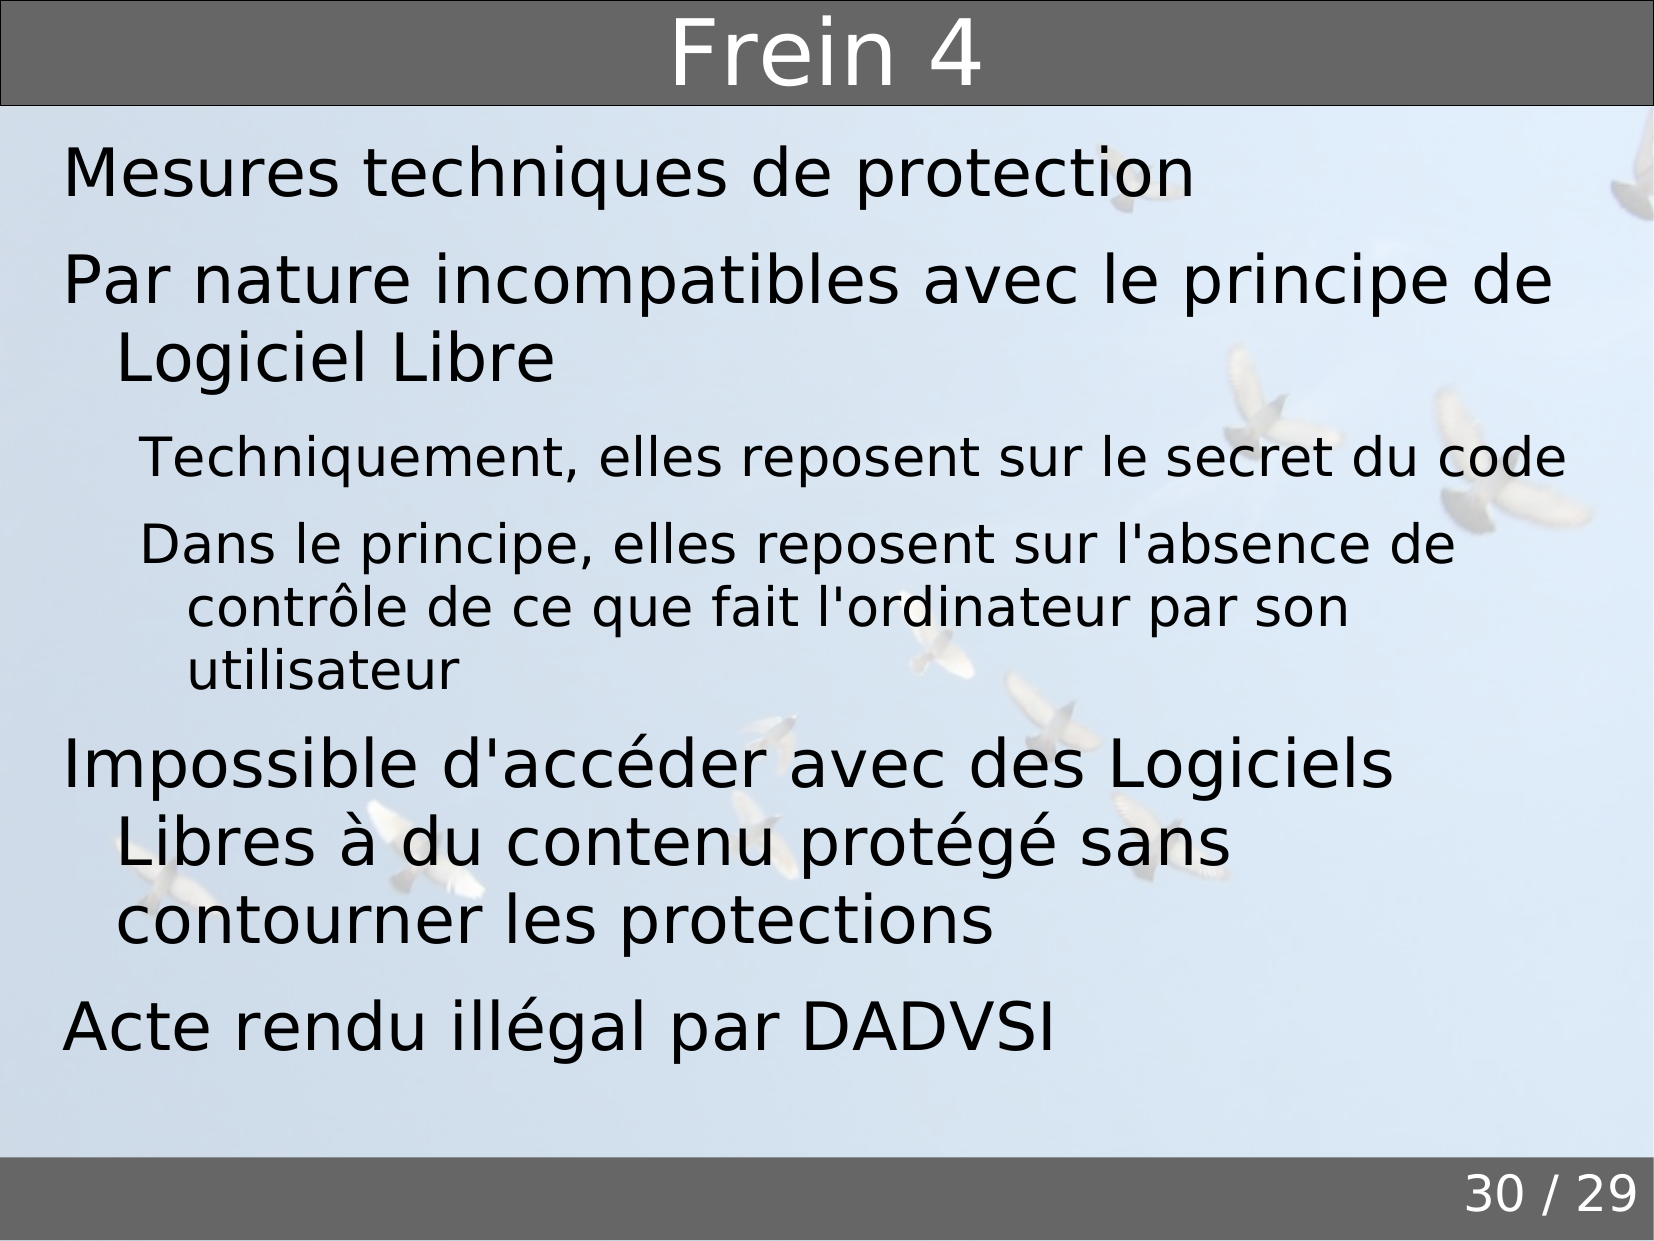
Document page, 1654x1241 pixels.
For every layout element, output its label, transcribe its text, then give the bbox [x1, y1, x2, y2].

list Mesures techniques de protection Par nature incompatibles avec le principe de Logiciel Libre Techniquement, elles reposent sur le secret du code Dans le principe, elles reposent sur l'absence de contrôle de ce que fait l'ordinateur par son utilisateur Impossible d'accéder avec des Logiciels Libres à du contenu protégé sans contourner les protections Acte rendu illégal par DADVSI [45, 133, 1584, 1130]
title Frein 4 [0, 0, 1654, 108]
